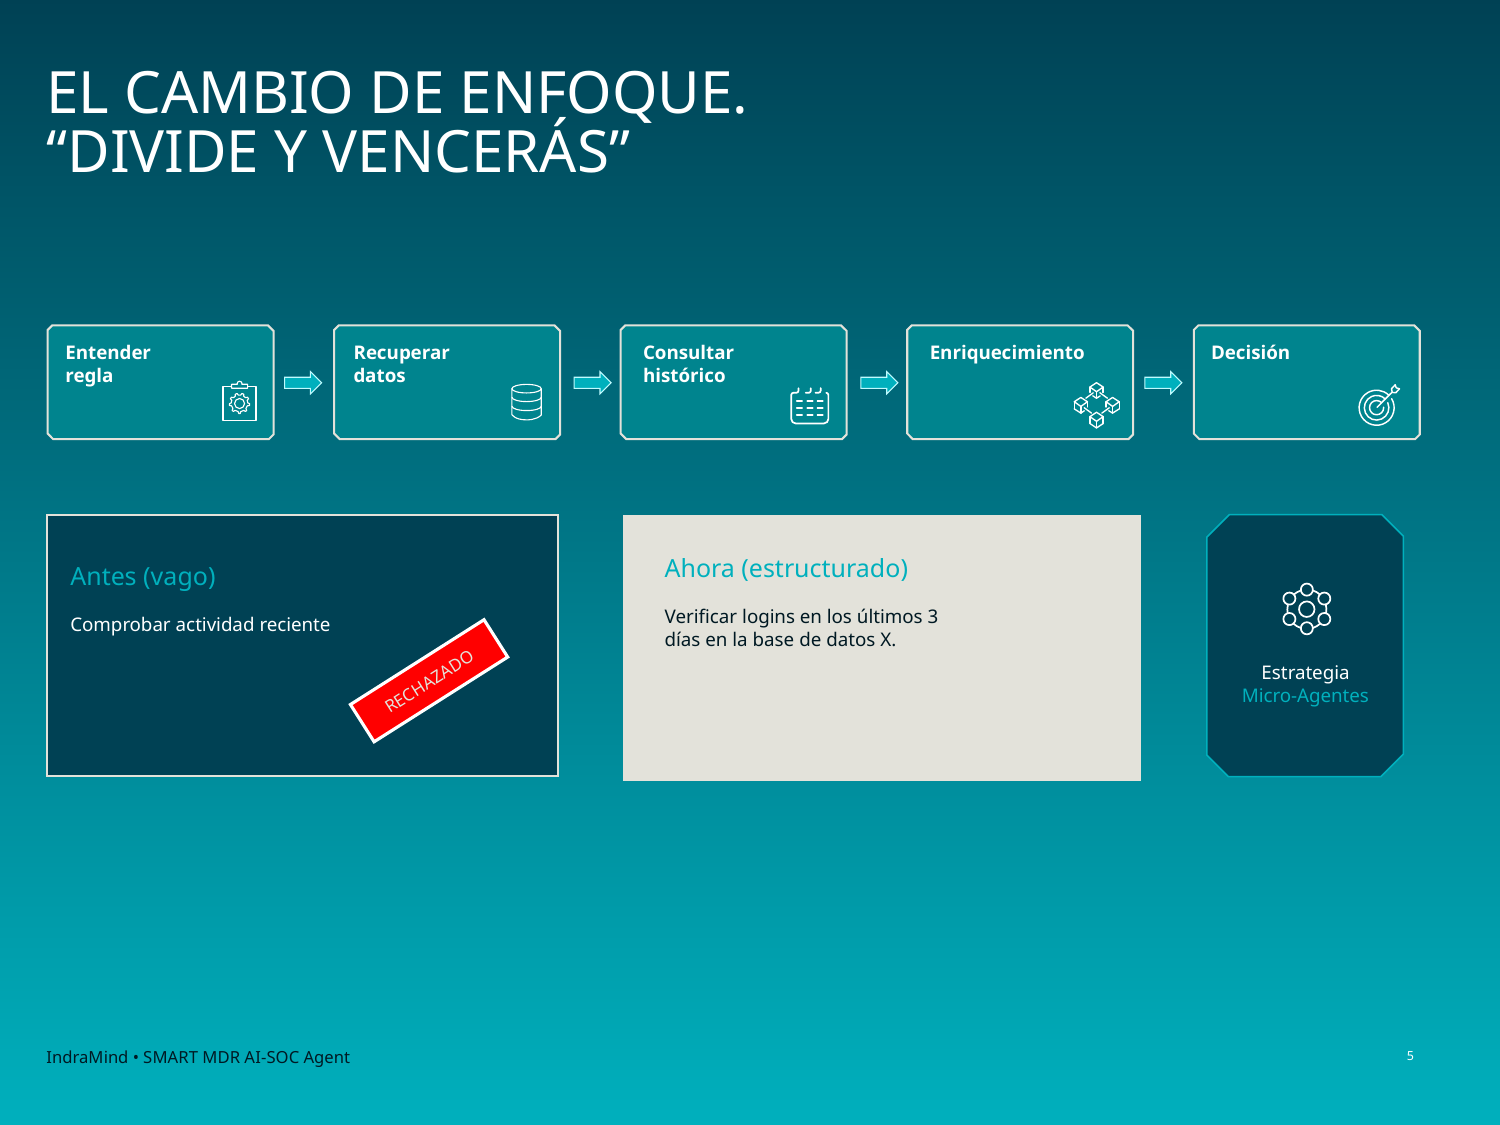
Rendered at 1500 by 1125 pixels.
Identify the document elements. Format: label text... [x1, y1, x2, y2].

text_box [284, 371, 322, 394]
text_box [1206, 514, 1404, 777]
text_box Decisión [1210, 340, 1369, 364]
picture [213, 366, 266, 436]
text_box Enriquecimiento [928, 340, 1088, 364]
picture [1287, 604, 1291, 614]
text_box Consultar histórico [642, 340, 801, 387]
picture [1346, 360, 1413, 449]
slide_number 5 [1406, 1026, 1453, 1087]
text_box [334, 325, 561, 440]
text_box Recuperar datos [352, 340, 492, 387]
text_box [574, 371, 612, 394]
text_box [1144, 371, 1182, 394]
text_box Ahora (estructurado) Verificar logins en los últimos 3 días en la base de datos X. [663, 551, 944, 651]
footer IndraMind • SMART MDR AI-SOC Agent [46, 1026, 543, 1087]
text_box [860, 371, 898, 394]
text_box EL CAMBIO DE ENFOQUE. “DIVIDE Y VENCERÁS” [46, 65, 1148, 185]
text_box RECHAZADO [350, 619, 508, 742]
text_box [47, 325, 274, 440]
picture [770, 353, 849, 458]
text_box [1193, 325, 1420, 440]
text_box [620, 325, 847, 440]
text_box Estrategia Micro-Agentes [1225, 660, 1385, 707]
text_box Entender regla [64, 340, 182, 387]
picture [501, 368, 553, 437]
text_box [907, 325, 1134, 440]
text_box [47, 515, 558, 776]
text_box Antes (vago) Comprobar actividad reciente [69, 559, 482, 636]
text_box [624, 516, 1139, 780]
picture [1066, 364, 1128, 447]
